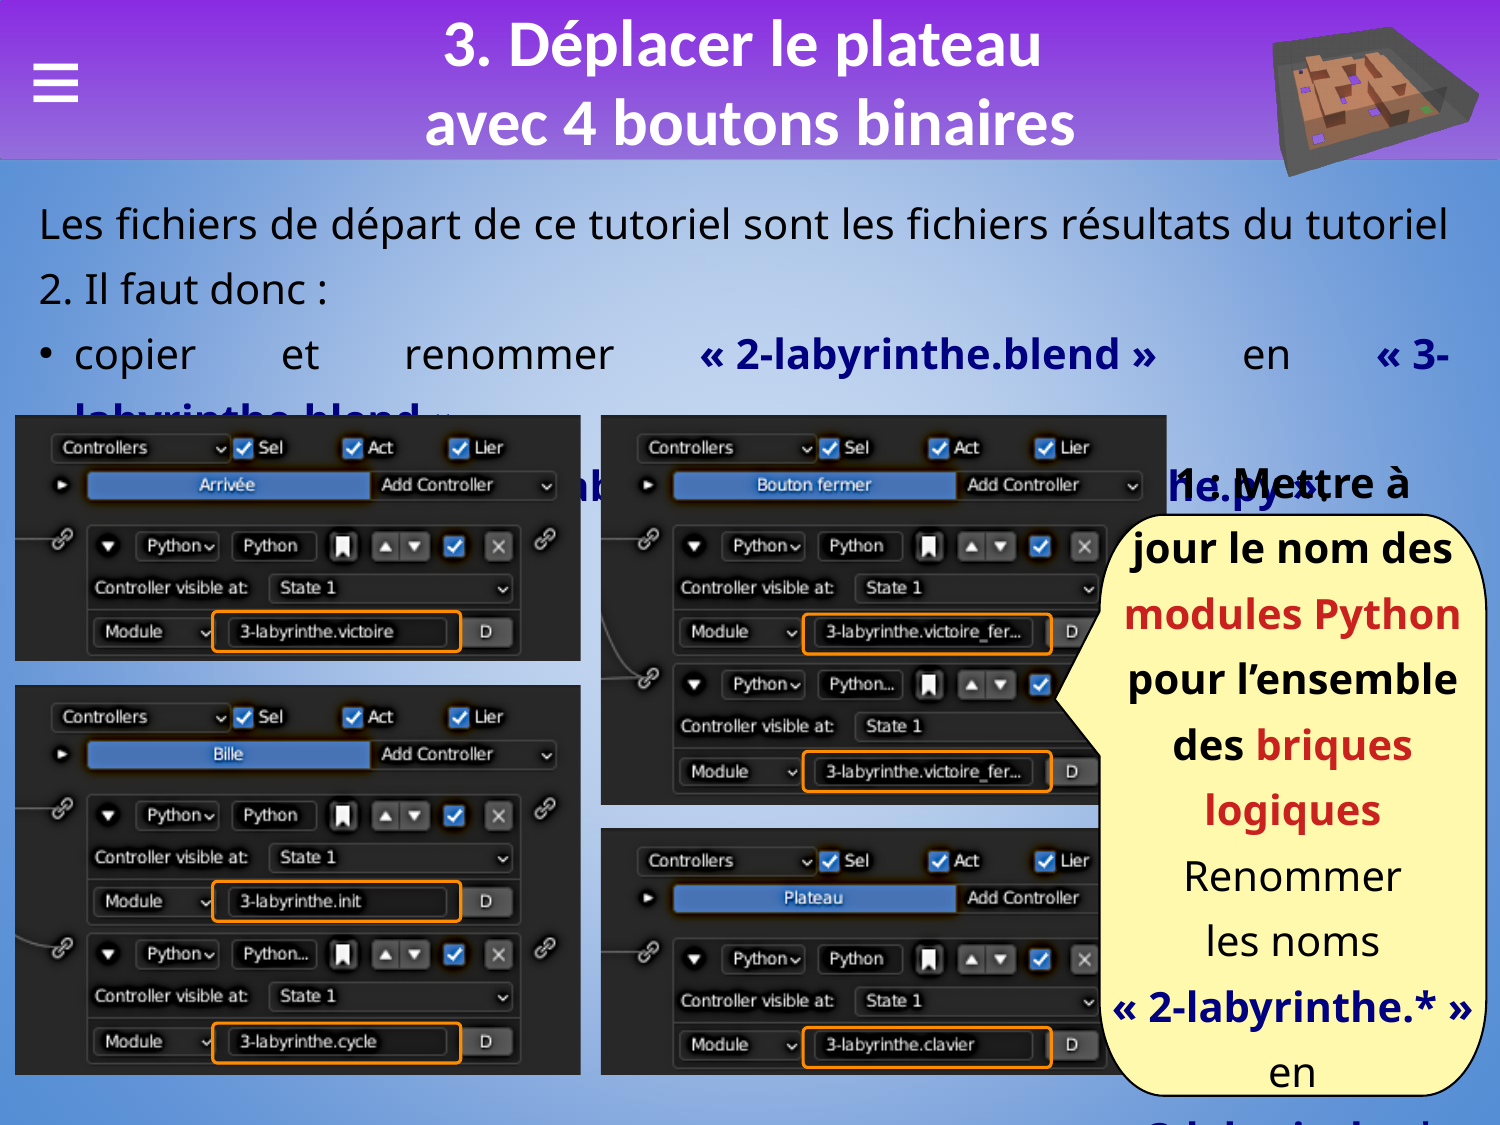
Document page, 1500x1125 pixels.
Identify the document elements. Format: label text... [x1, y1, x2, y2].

text_box 1 : Mettre à jour le nom des modules Python pour l’ensemble des briques logiques Renommer les noms « 2-labyrinthe.* » en « 3-labyrinthe.* » [1054, 514, 1487, 1096]
picture [0, 27, 1500, 1125]
text_box Les fichiers de départ de ce tutoriel sont les fichiers résultats du tutoriel 2. Il faut donc : copier et renommer « 2-labyrinthe.blend » en « 3-labyrinthe.blend », copier et renommer « 2-labyrinthe.py» en « 3-labyrinthe.py ». [23, 178, 1465, 386]
text_box 3. Déplacer le plateau avec 4 boutons binaires [0, 0, 1500, 159]
text_box ≡ [14, 23, 101, 141]
